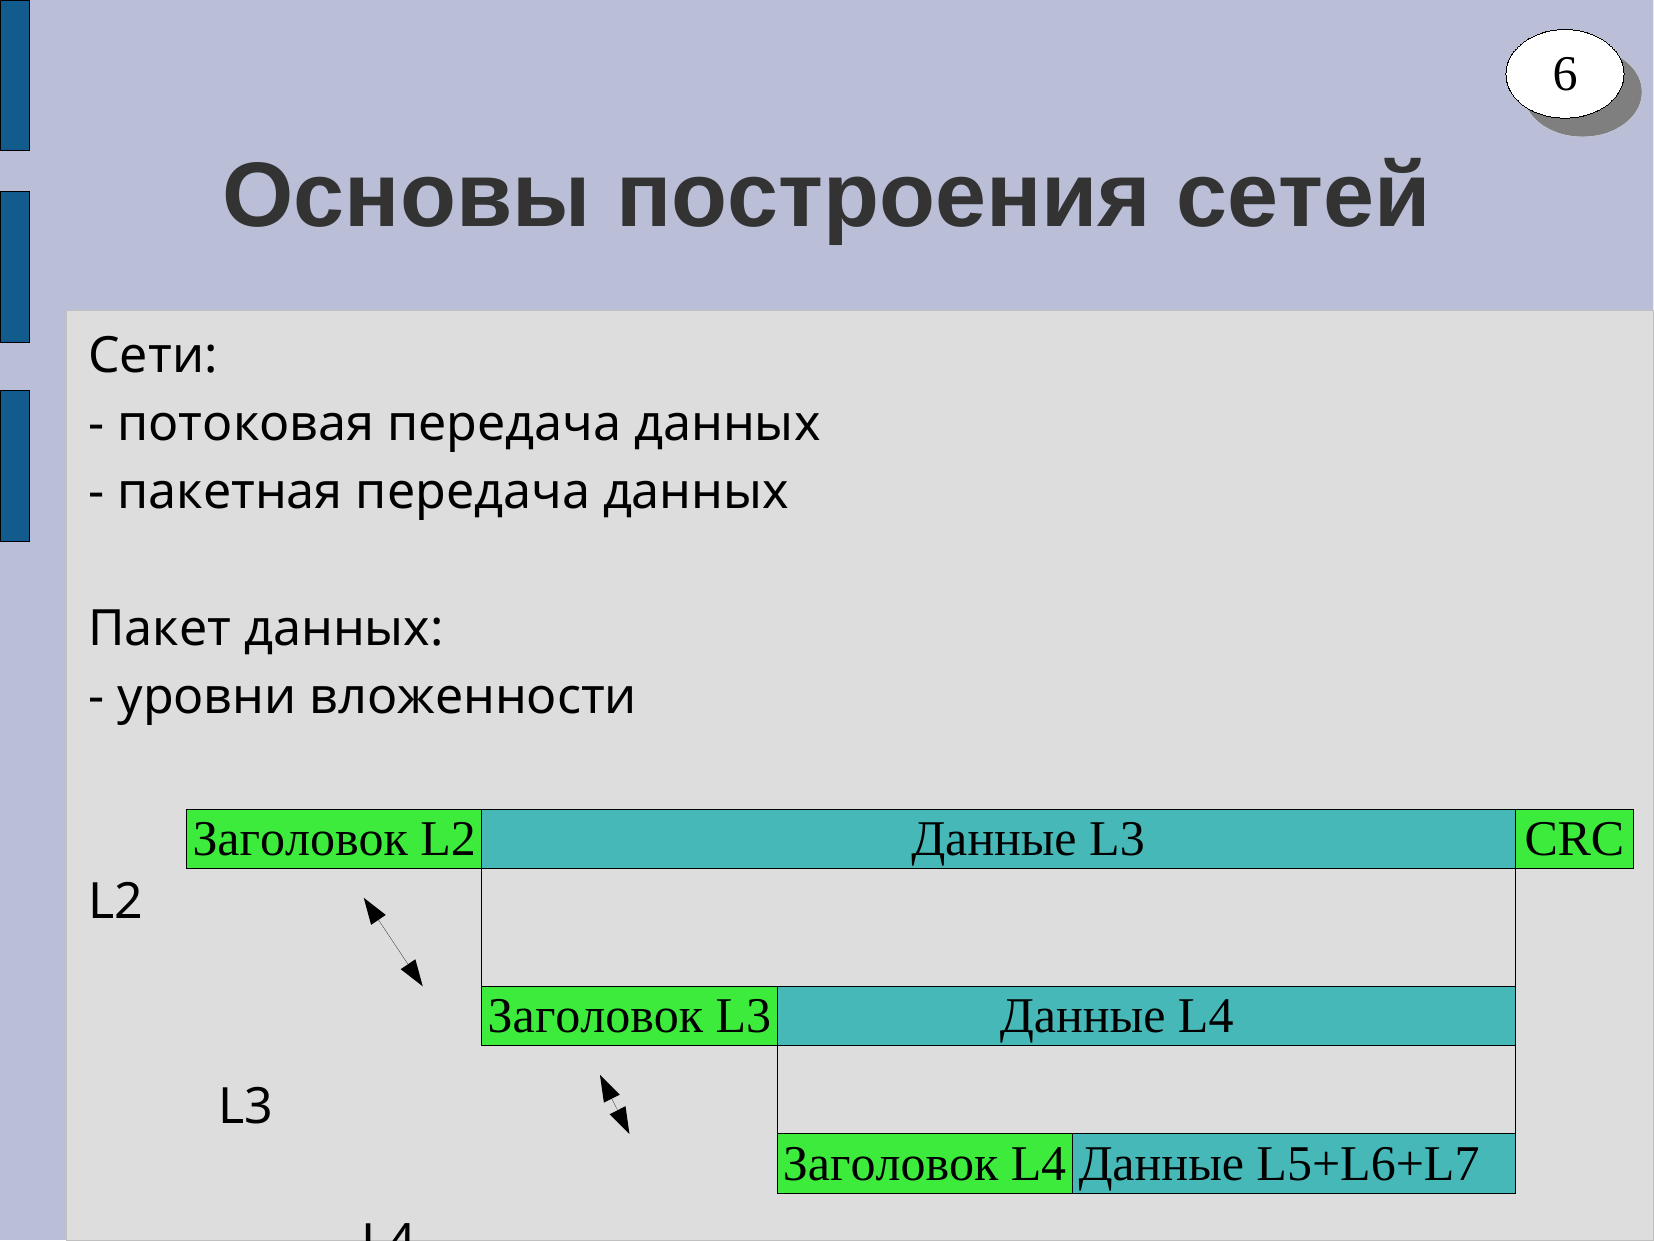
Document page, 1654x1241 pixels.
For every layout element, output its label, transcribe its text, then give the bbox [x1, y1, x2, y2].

text_box 6 [1505, 29, 1625, 119]
title Основы построения сетей [121, 91, 1534, 299]
text_box Заголовок L4 [777, 1133, 1073, 1194]
text_box Сети: - потоковая передача данных - пакетная передача данных Пакет данных: - уровни вложенности L2 L3 L4 [88, 318, 1654, 1231]
text_box CRC [1515, 809, 1634, 869]
text_box Данные L4 [778, 986, 1516, 1046]
text_box Данные L3 [482, 809, 1515, 869]
text_box Данные L5+L6+L7 [1073, 1133, 1516, 1194]
text_box Заголовок L3 [481, 986, 778, 1046]
text_box Заголовок L2 [186, 809, 482, 869]
